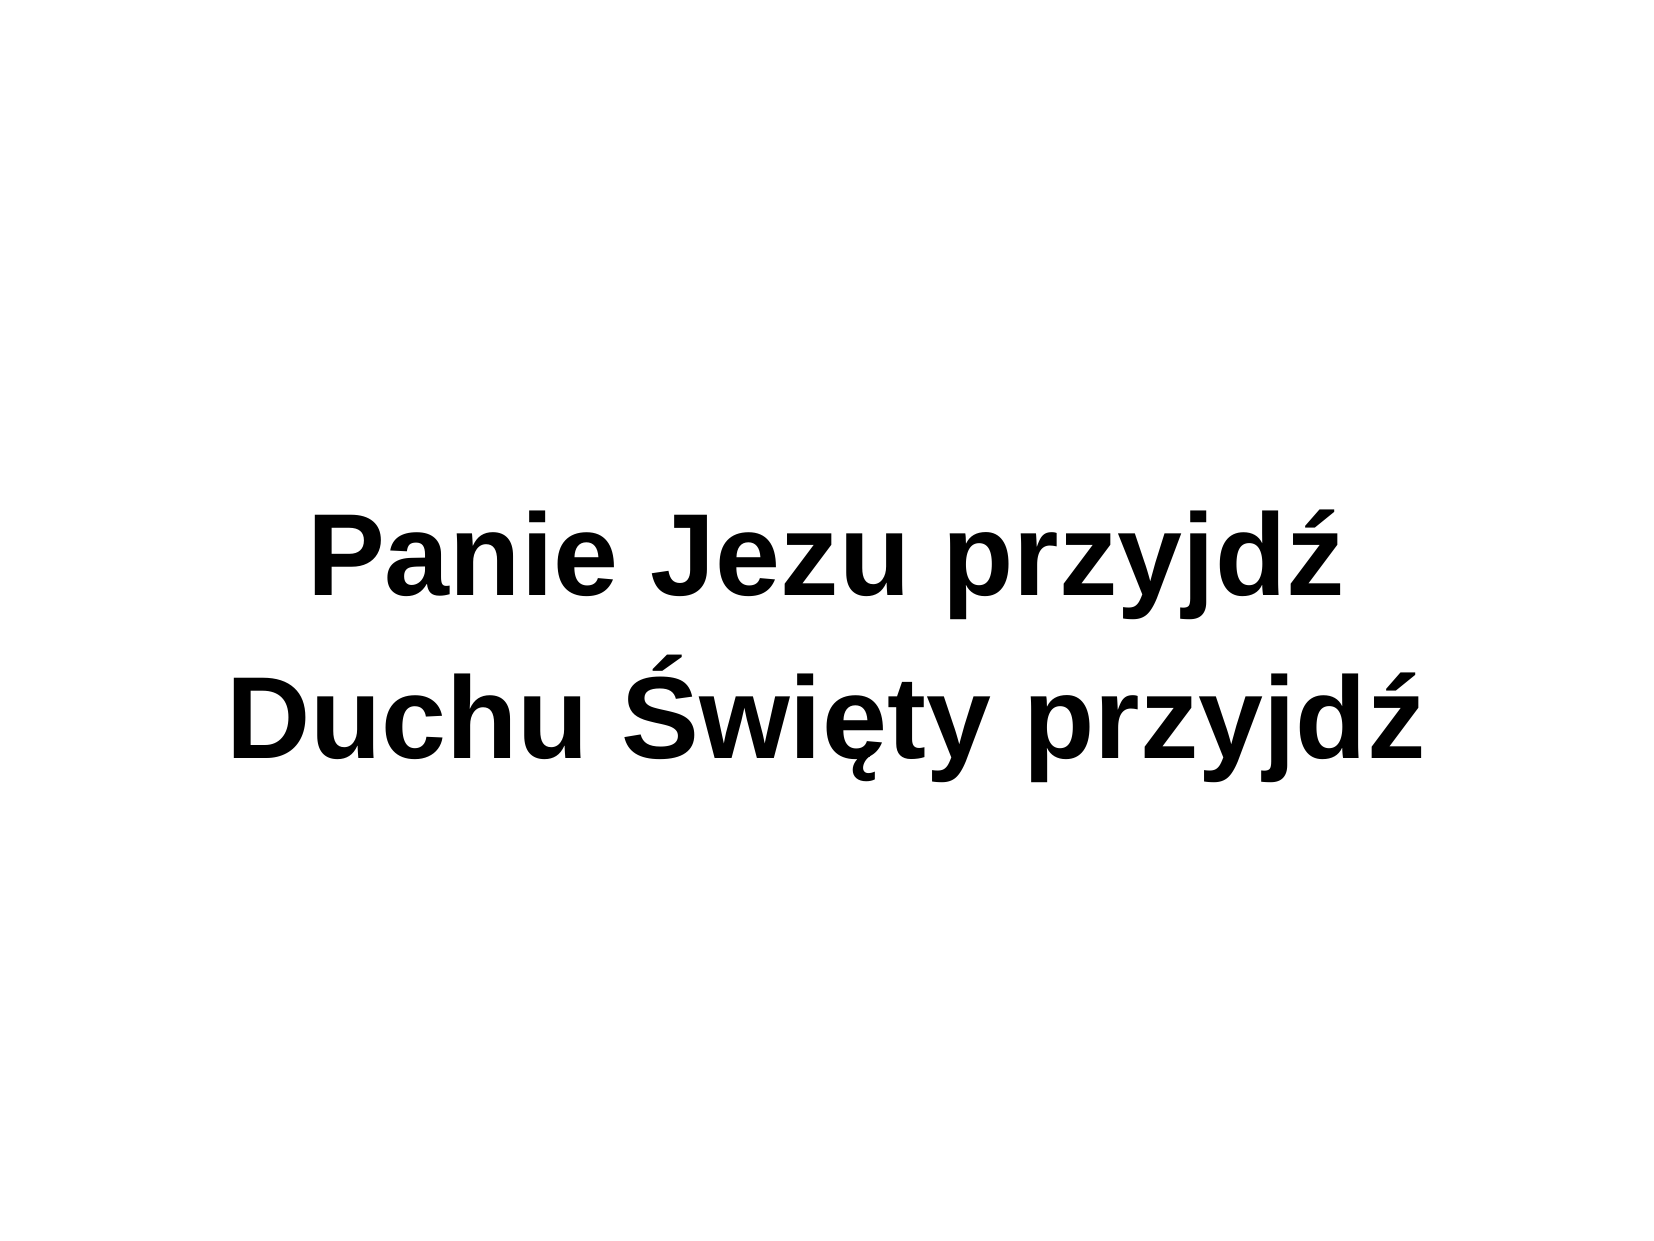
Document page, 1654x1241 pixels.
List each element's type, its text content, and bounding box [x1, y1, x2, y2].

subtitle Panie Jezu przyjdź Duchu Święty przyjdź [0, 0, 1654, 1241]
